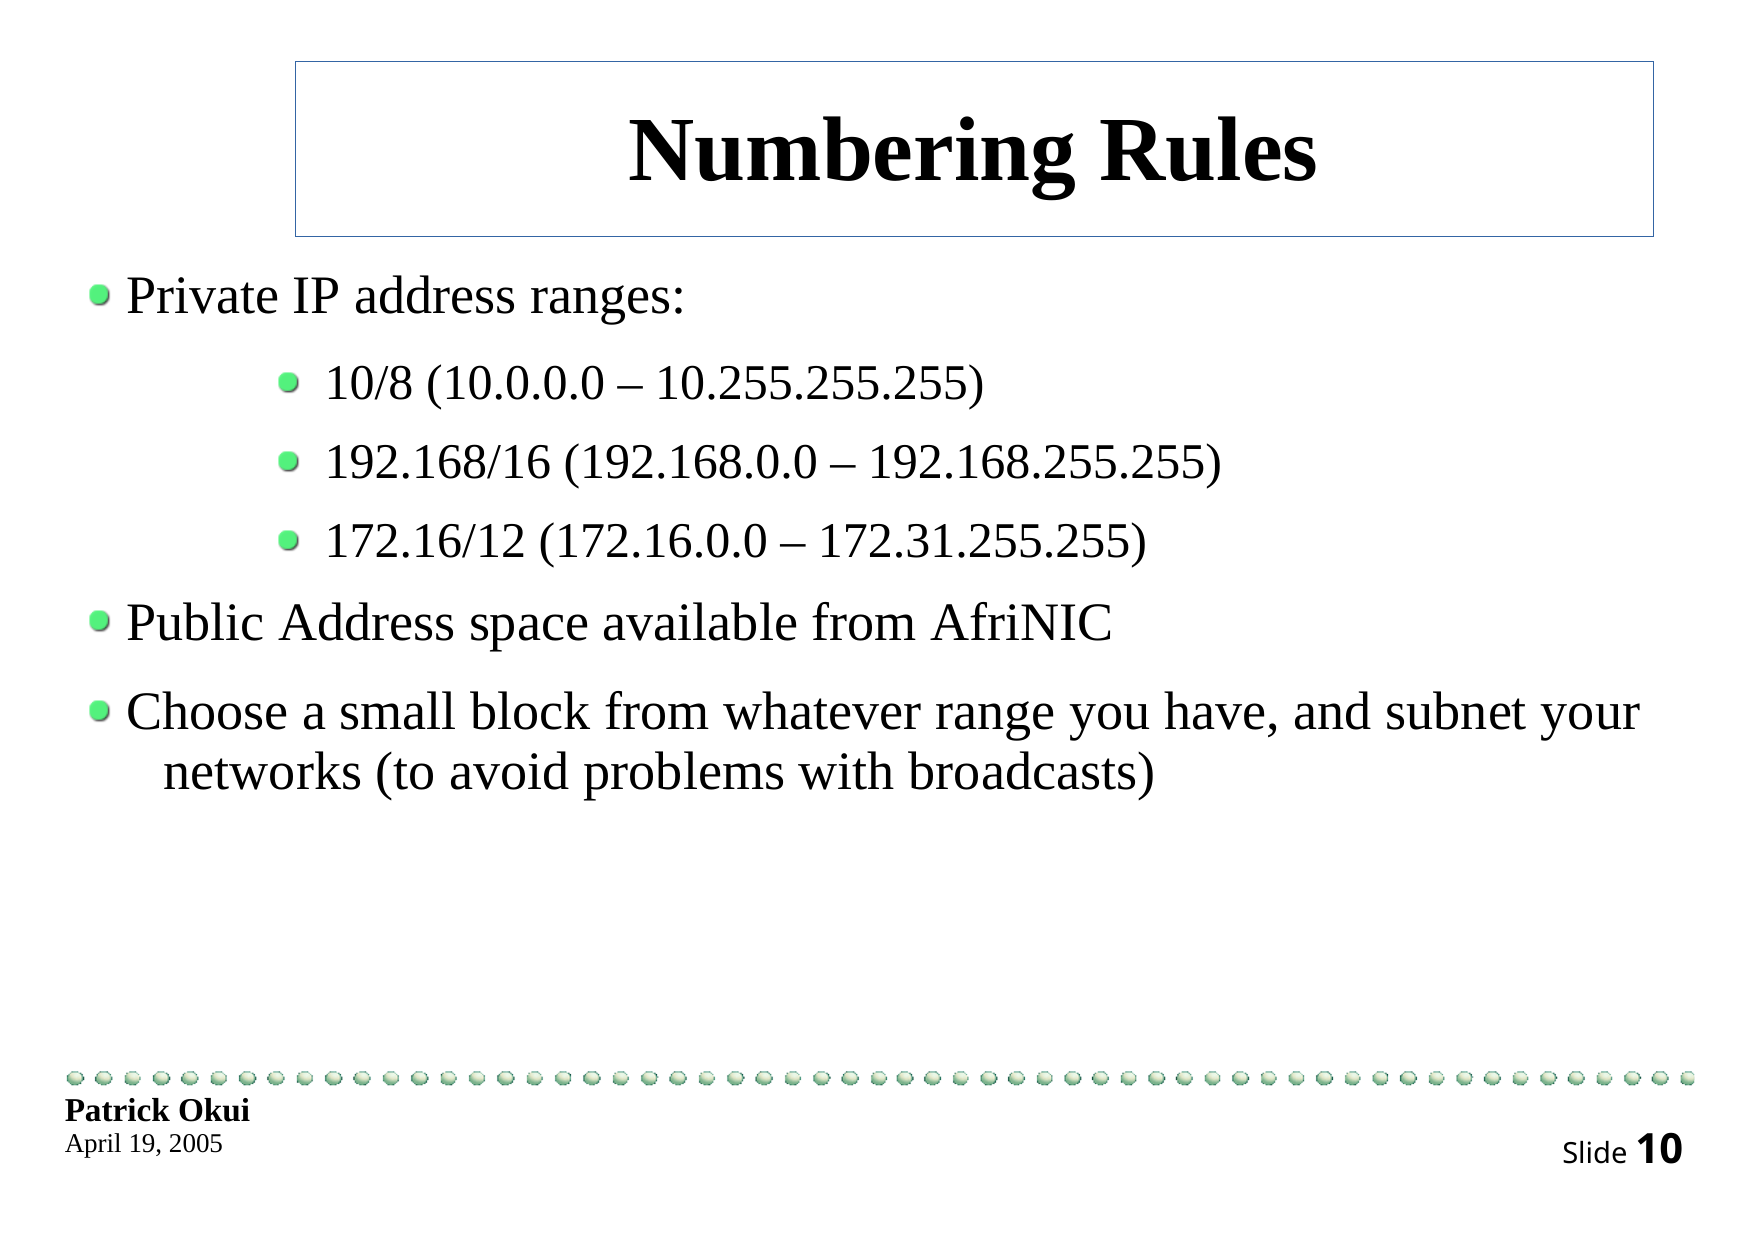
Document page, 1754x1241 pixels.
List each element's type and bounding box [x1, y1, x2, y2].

picture [277, 371, 301, 395]
picture [88, 283, 112, 308]
picture [59, 1070, 1695, 1087]
picture [277, 529, 301, 553]
picture [88, 699, 112, 724]
picture [88, 609, 112, 634]
picture [277, 450, 301, 474]
